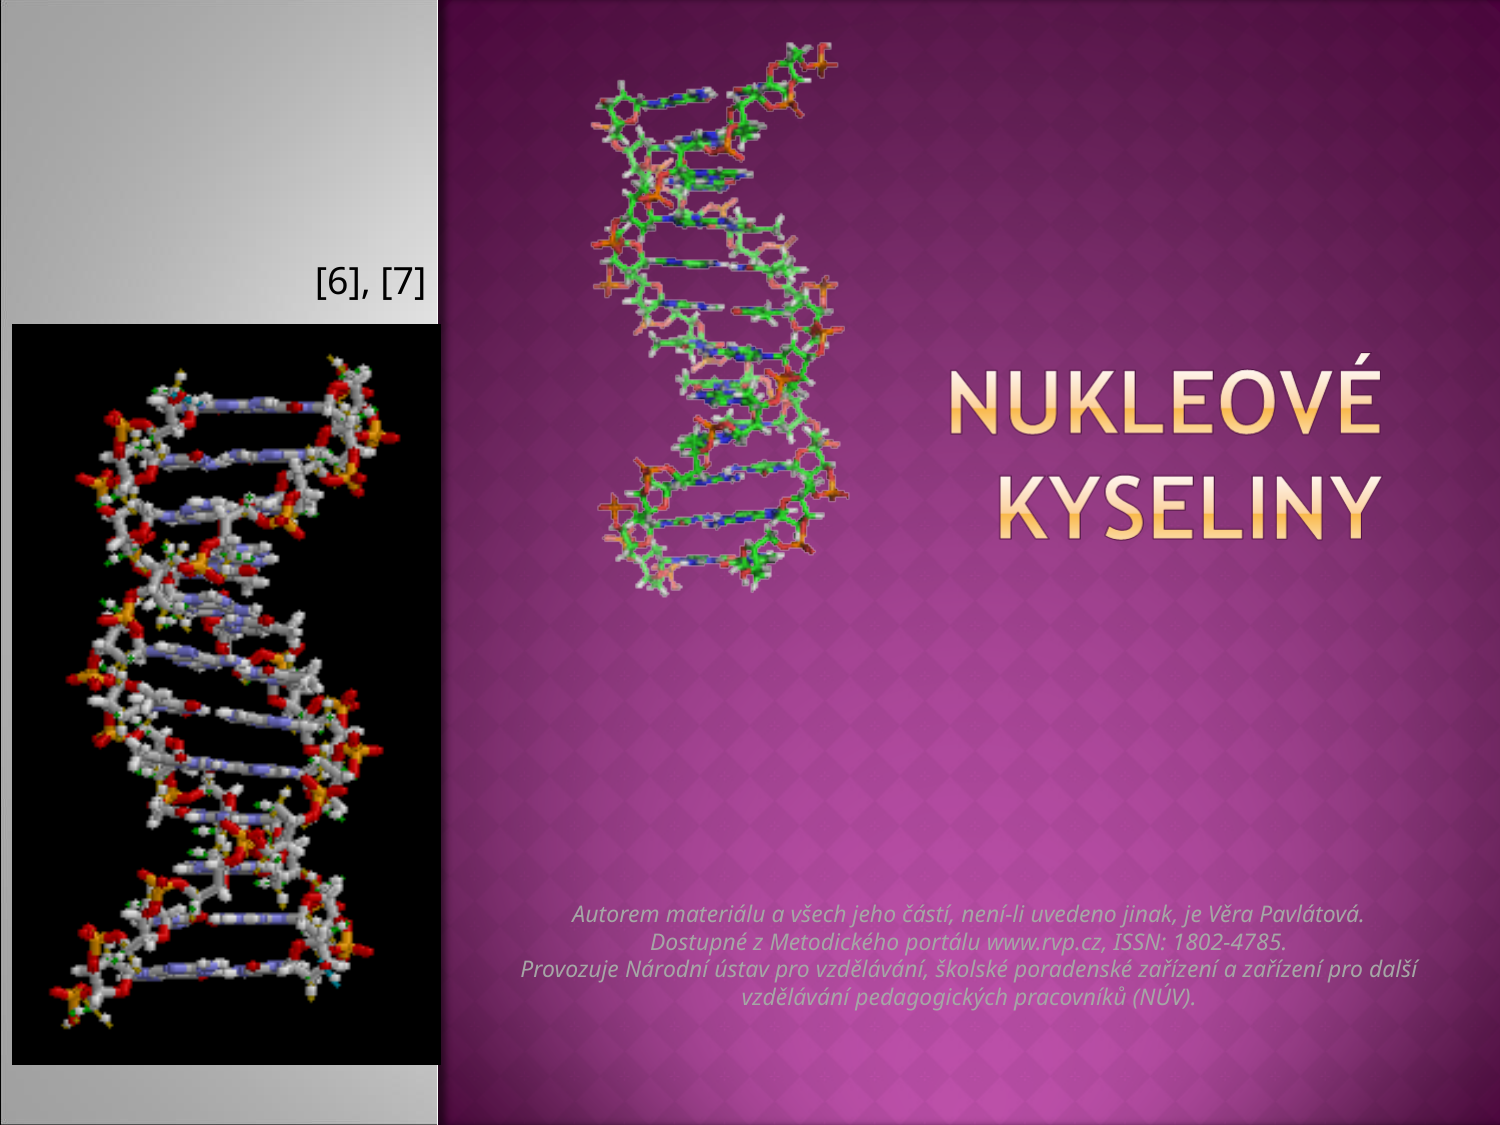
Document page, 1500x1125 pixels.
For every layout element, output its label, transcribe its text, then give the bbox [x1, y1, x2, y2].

text_box [6], [7] [299, 249, 477, 311]
text_box Autorem materiálu a všech jeho částí, není-li uvedeno jinak, je Věra Pavlátová. Dostupné z Metodického portálu www.rvp.cz, ISSN: 1802-4785. Provozuje Národní ústav pro vzdělávání, školské poradenské zařízení a zařízení pro další vzdělávání pedagogických pracovníků (NÚV). [476, 899, 1463, 1050]
picture [0, 0, 1500, 1125]
text_box [916, 86, 1460, 560]
